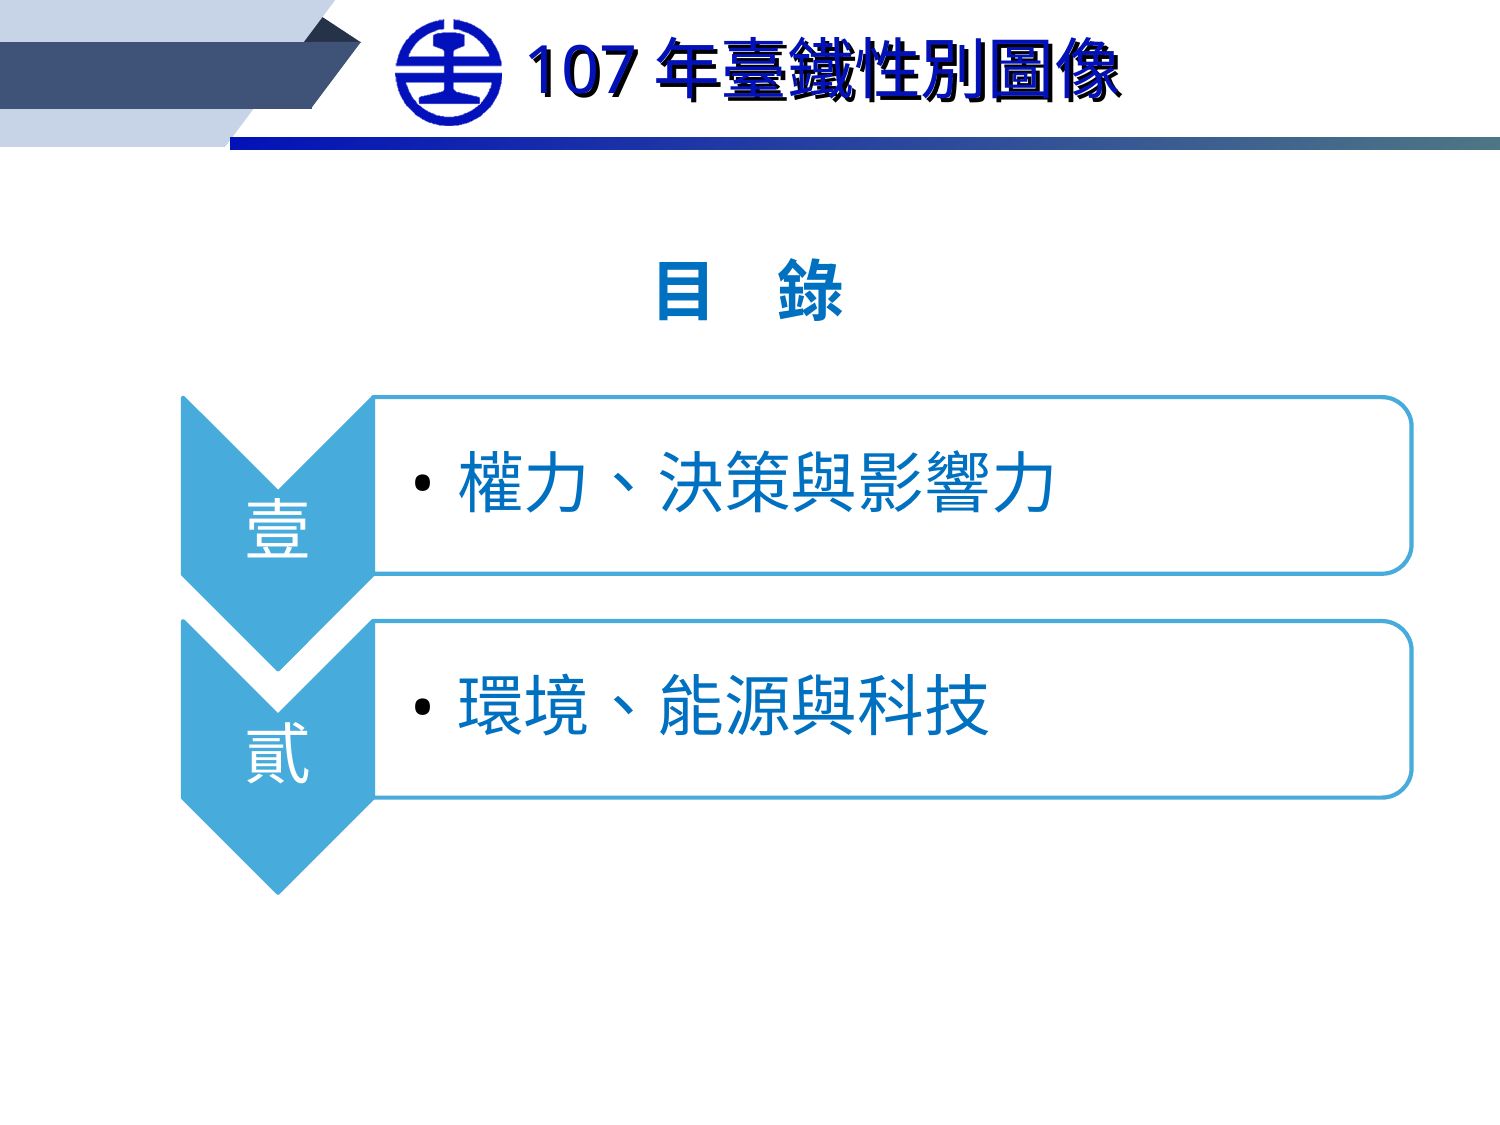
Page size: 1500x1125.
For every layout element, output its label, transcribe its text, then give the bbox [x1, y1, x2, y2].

text_box 環境、能源與科技 [373, 621, 1412, 798]
text_box 107年臺鐵性別圖像 [508, 19, 1343, 116]
text_box 目 錄 [0, 241, 1498, 338]
text_box [230, 137, 1500, 149]
text_box 貳 [182, 621, 373, 893]
text_box 壹 [182, 397, 374, 670]
text_box 權力、決策與影響力 [373, 397, 1412, 574]
picture [395, 19, 502, 126]
